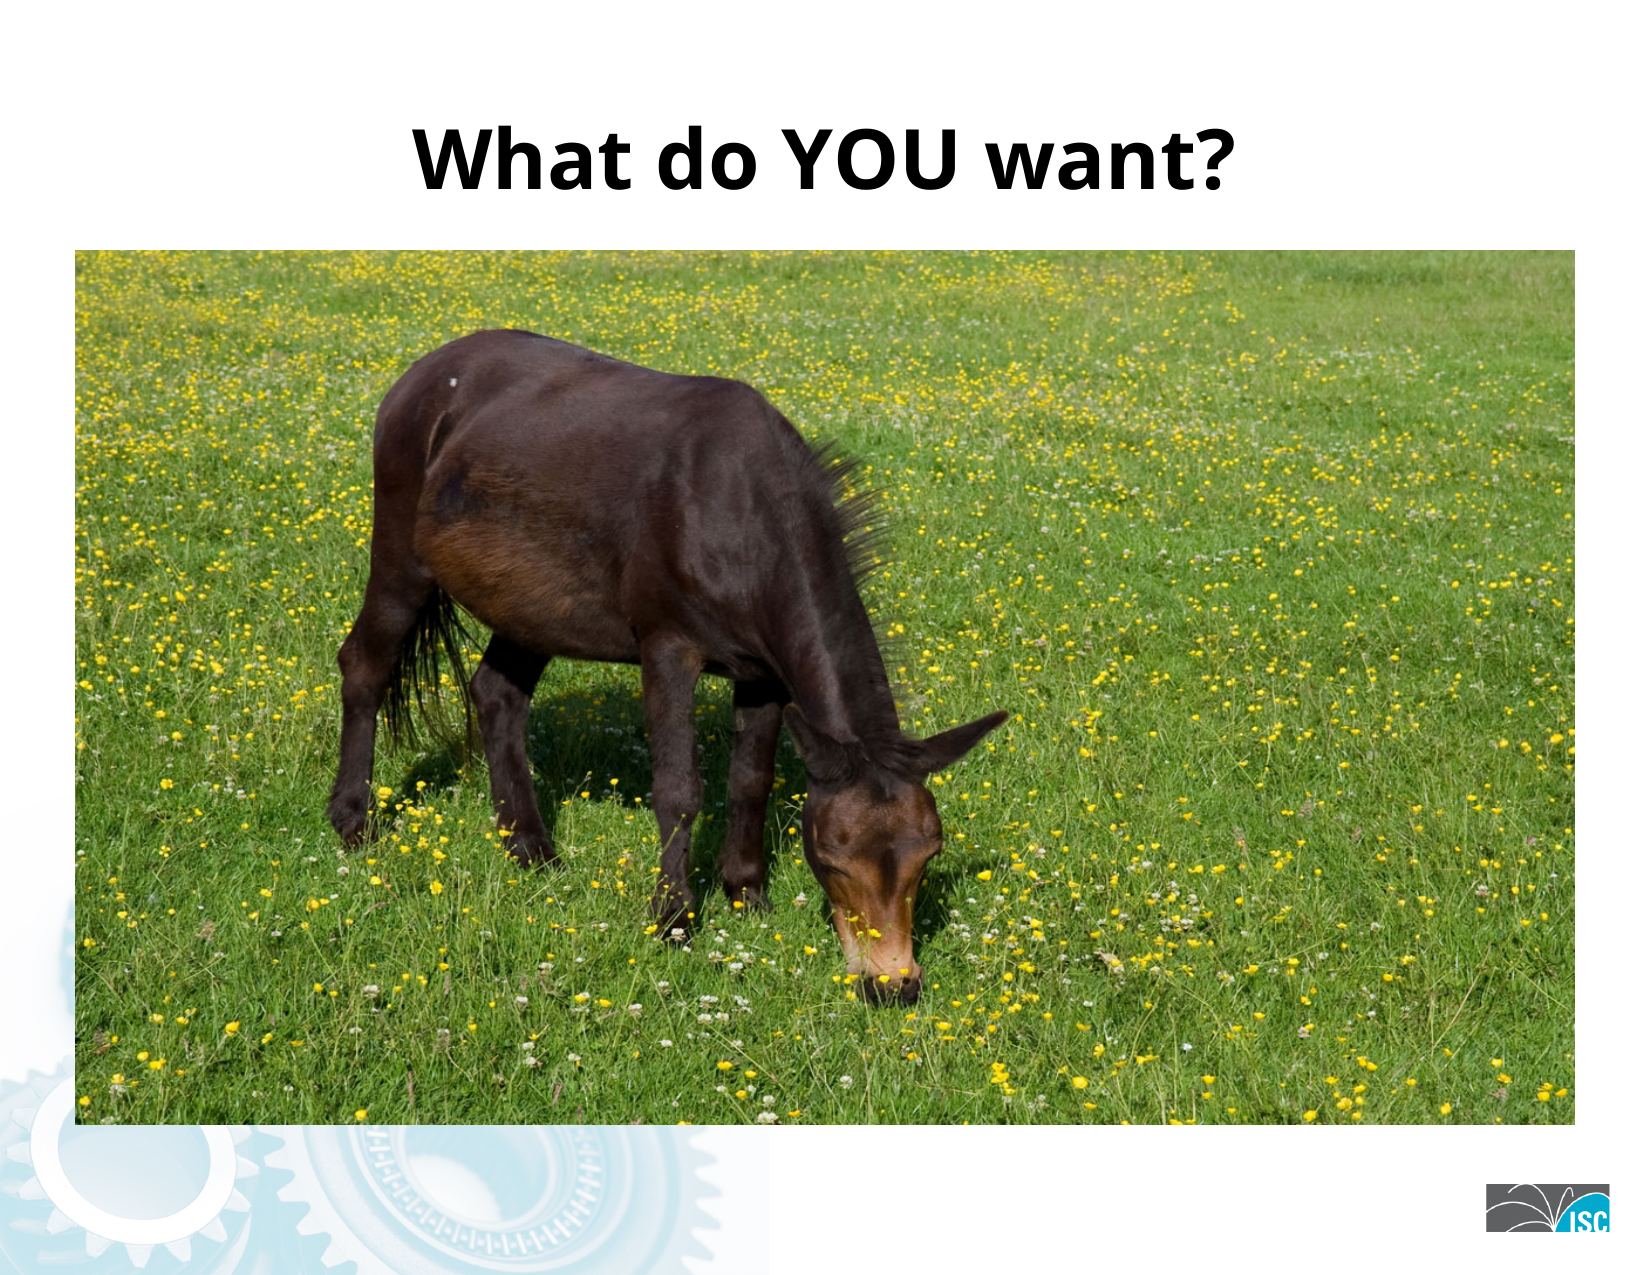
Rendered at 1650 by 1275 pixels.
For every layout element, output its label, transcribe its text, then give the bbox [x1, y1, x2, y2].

picture [0, 0, 1650, 1275]
title What do YOU want? [82, 42, 1568, 250]
